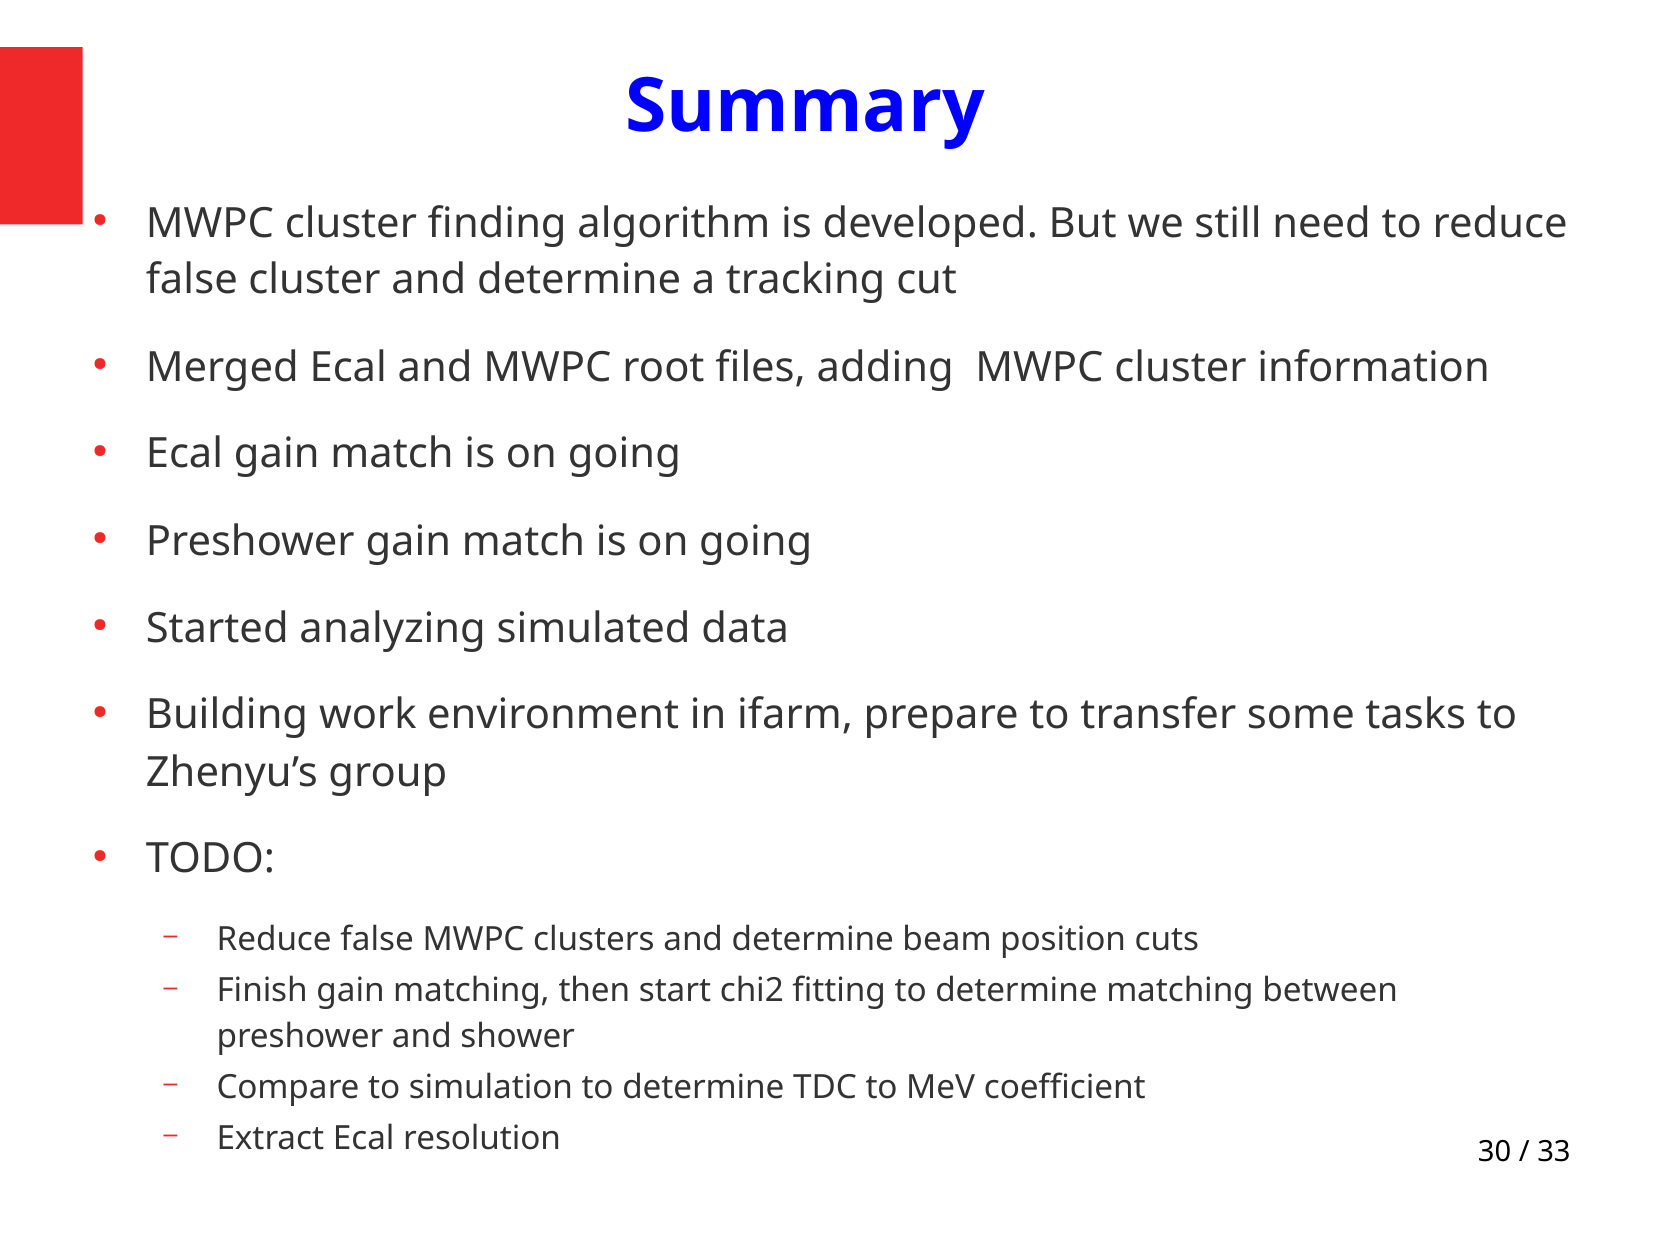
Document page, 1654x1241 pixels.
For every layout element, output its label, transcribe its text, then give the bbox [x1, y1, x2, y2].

list MWPC cluster finding algorithm is developed. But we still need to reduce false cluster and determine a tracking cut Merged Ecal and MWPC root files, adding MWPC cluster information Ecal gain match is on going Preshower gain match is on going Started analyzing simulated data Building work environment in ifarm, prepare to transfer some tasks to Zhenyu’s group TODO: Reduce false MWPC clusters and determine beam position cuts Finish gain matching, then start chi2 fitting to determine matching between preshower and shower Compare to simulation to determine TDC to MeV coefficient Extract Ecal resolution [75, 192, 1576, 1093]
title Summary [88, 51, 1542, 154]
